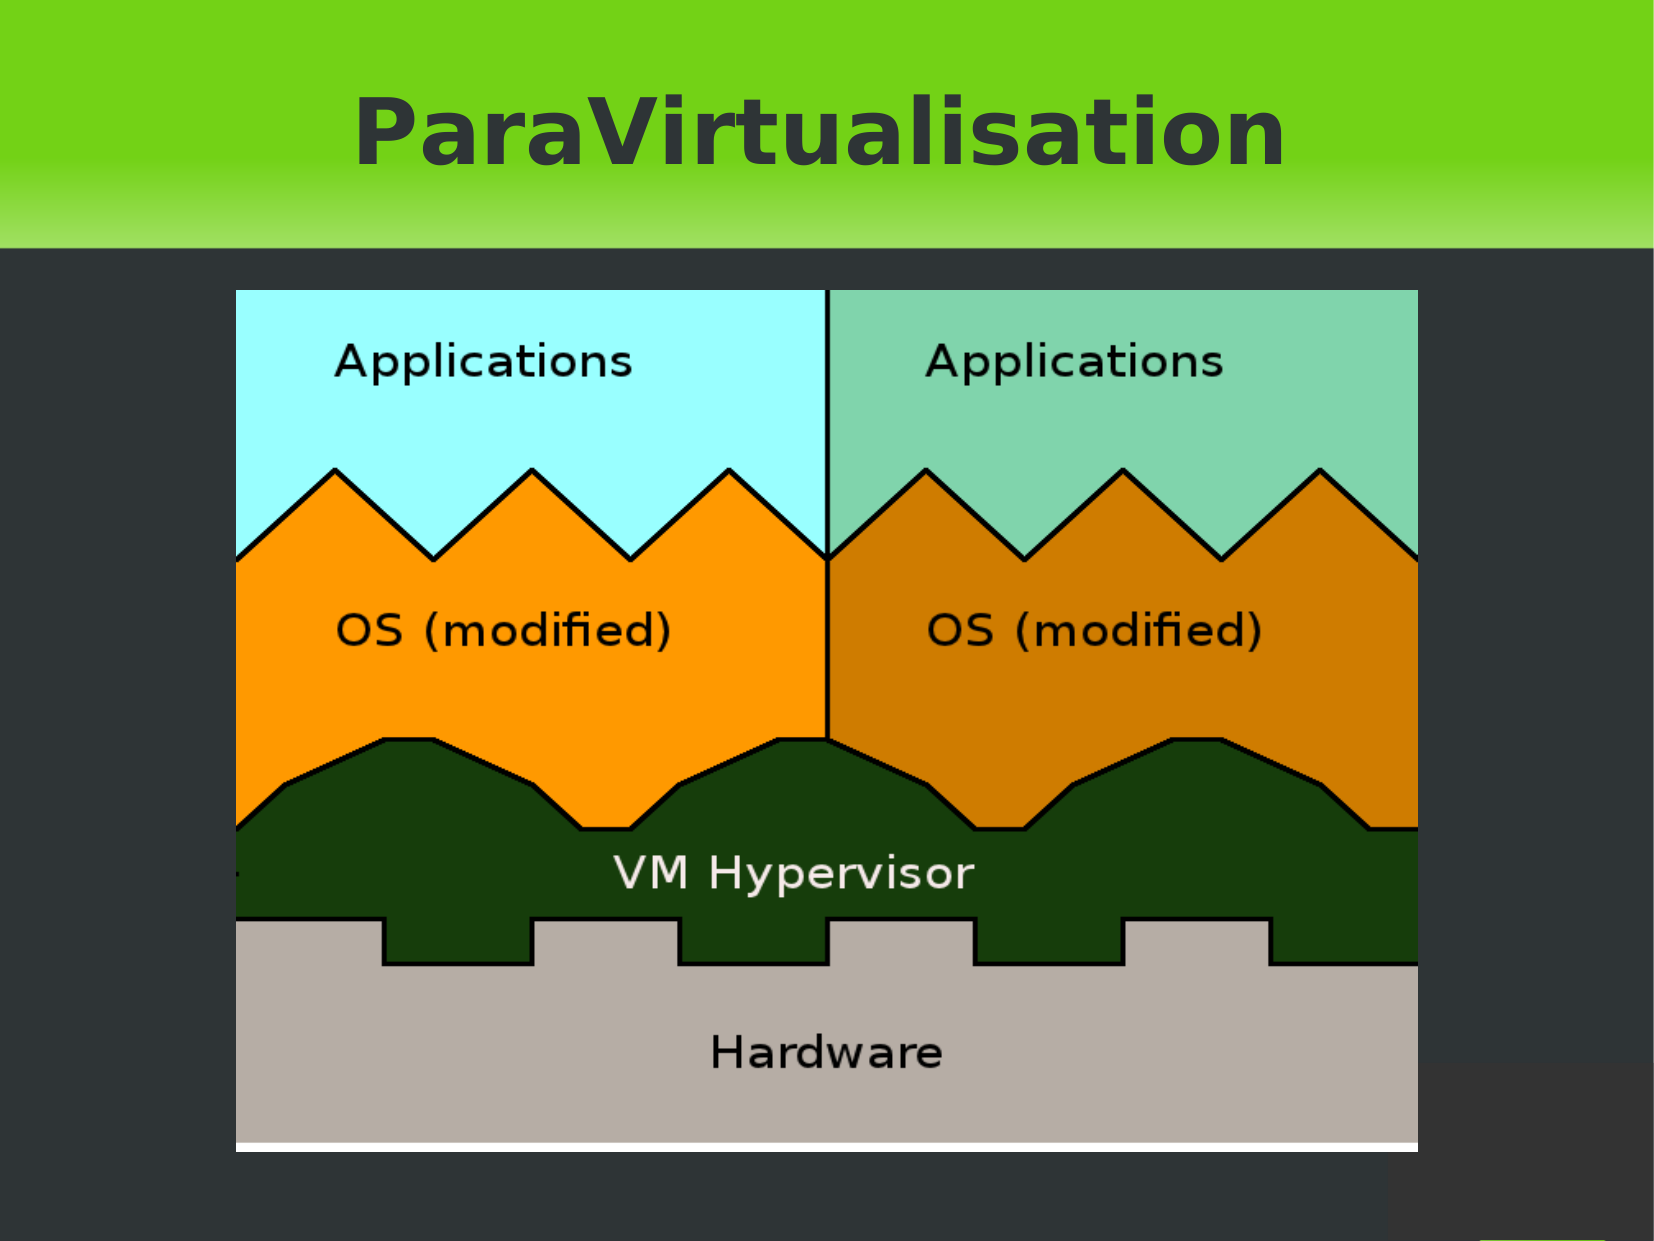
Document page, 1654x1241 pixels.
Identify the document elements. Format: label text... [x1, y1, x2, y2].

picture [0, 0, 1654, 1241]
title ParaVirtualisation [76, 29, 1565, 237]
